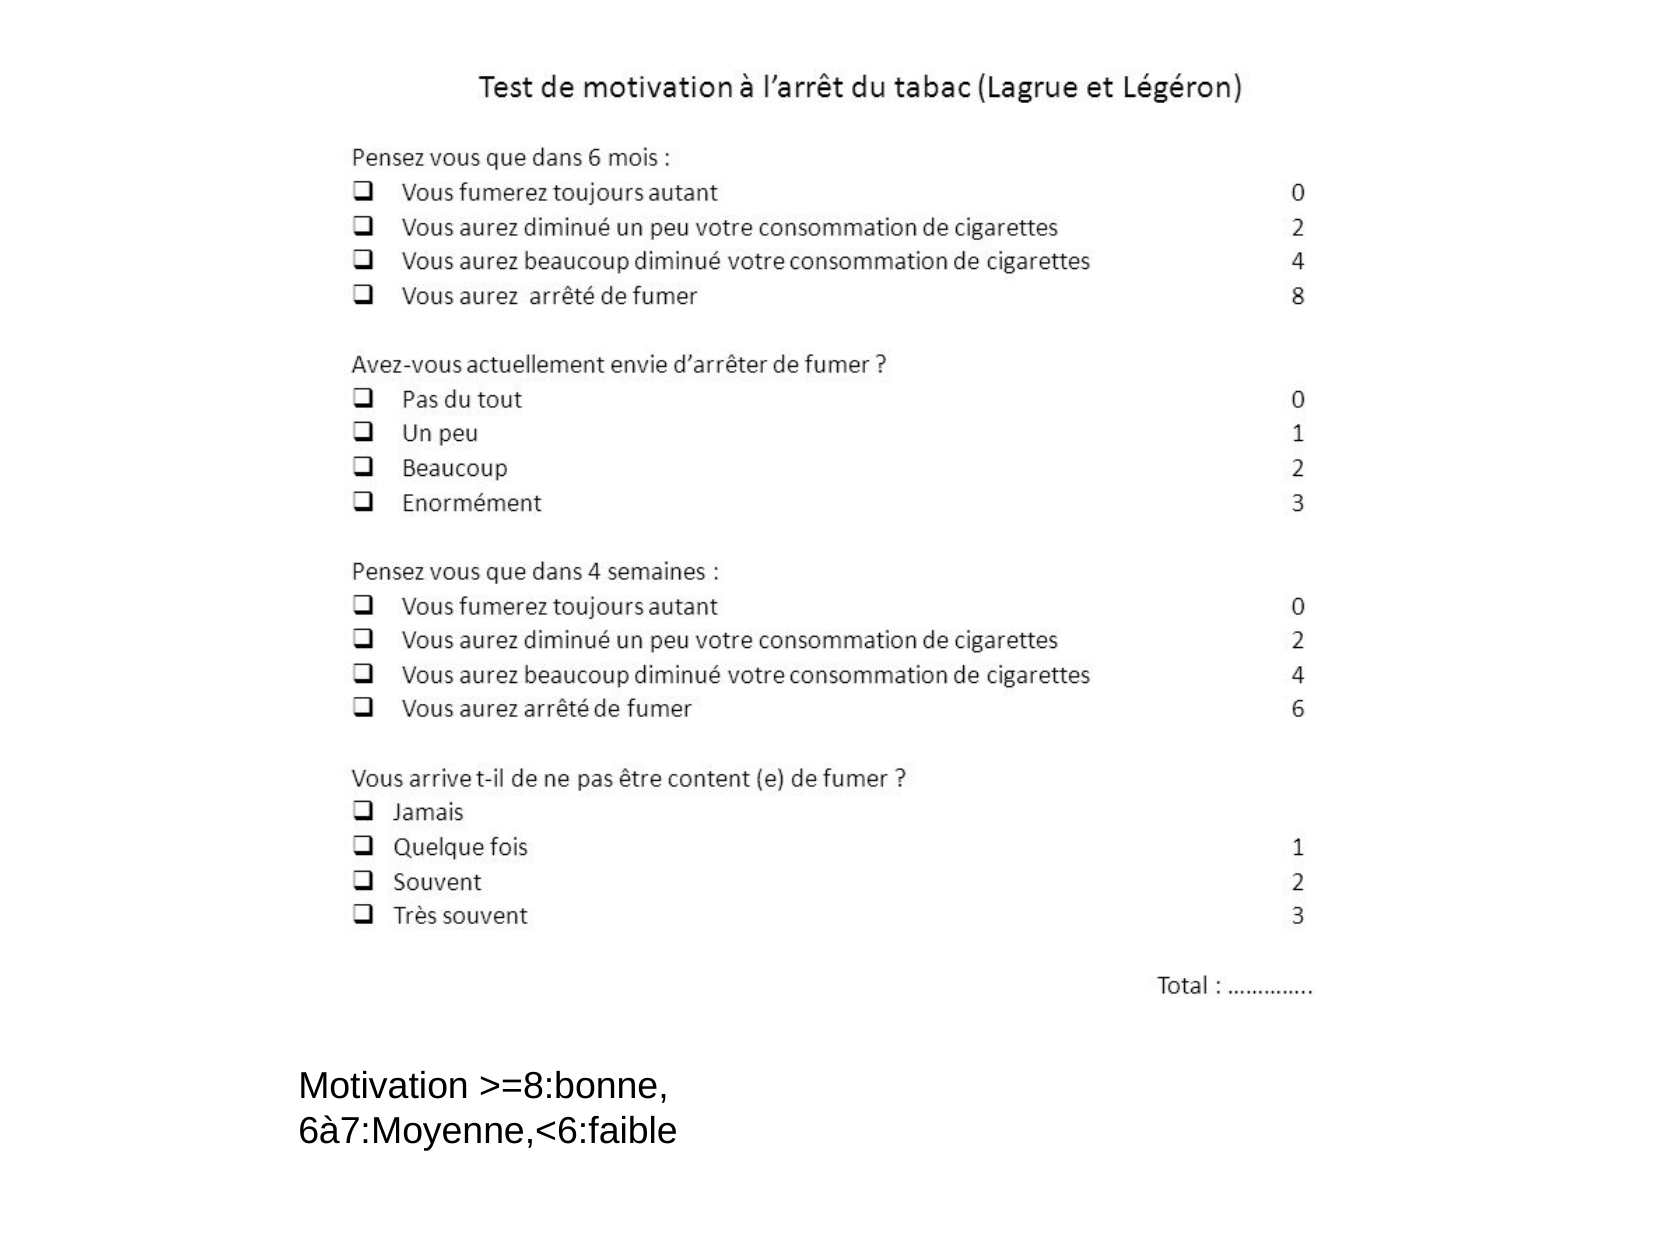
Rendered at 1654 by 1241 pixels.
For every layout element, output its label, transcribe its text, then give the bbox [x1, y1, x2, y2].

picture [153, 47, 1496, 1054]
text_box Motivation >=8:bonne, 6à7:Moyenne,<6:faible [283, 1053, 1074, 1159]
